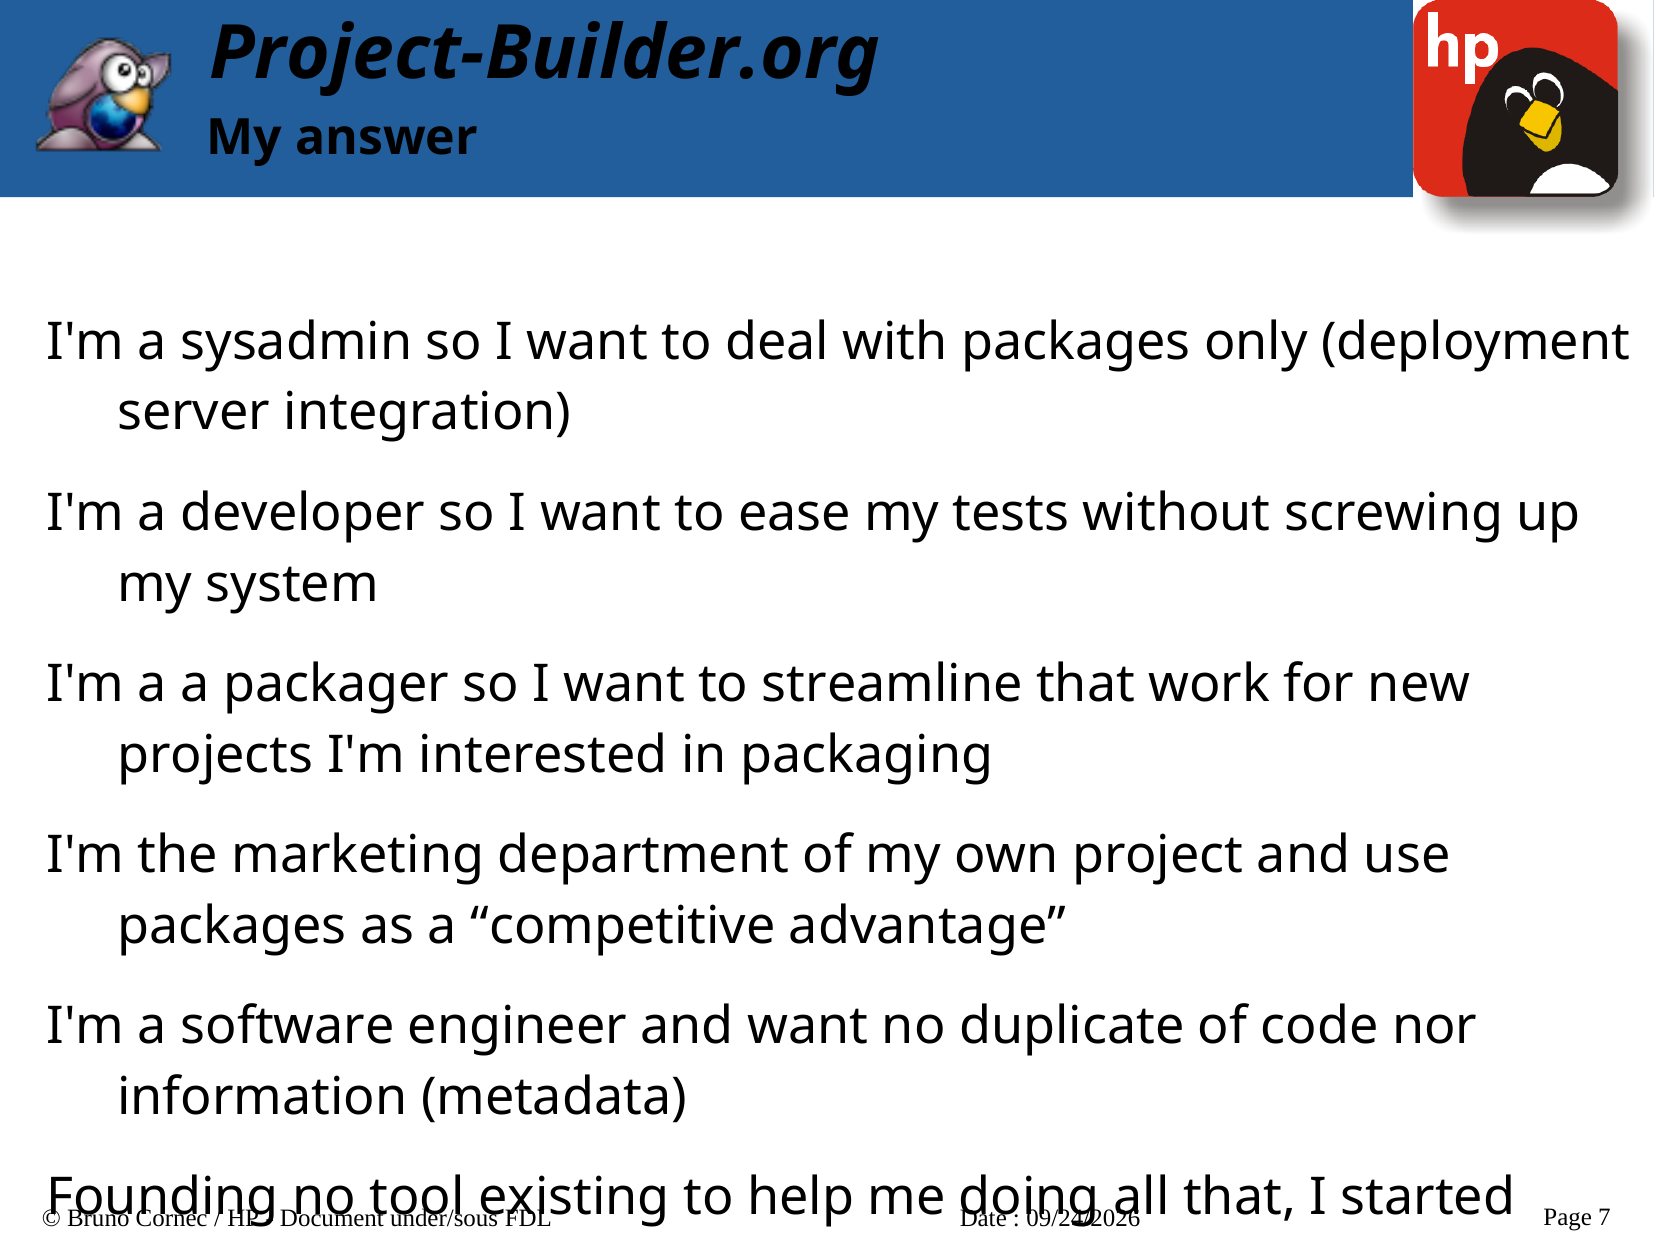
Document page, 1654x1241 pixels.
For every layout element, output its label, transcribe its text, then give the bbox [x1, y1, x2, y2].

title My answer [206, 56, 1121, 218]
list I'm a sysadmin so I want to deal with packages only (deployment server integration) I'm a developer so I want to ease my tests without screwing up my system I'm a a packager so I want to streamline that work for new projects I'm interested in packaging I'm the marketing department of my own project and use packages as a “competitive advantage” I'm a software engineer and want no duplicate of code nor information (metadata) Founding no tool existing to help me doing all that, I started writing one to scratch my own itch [34, 303, 1642, 1190]
picture [0, 0, 211, 199]
picture [1413, 0, 1654, 235]
